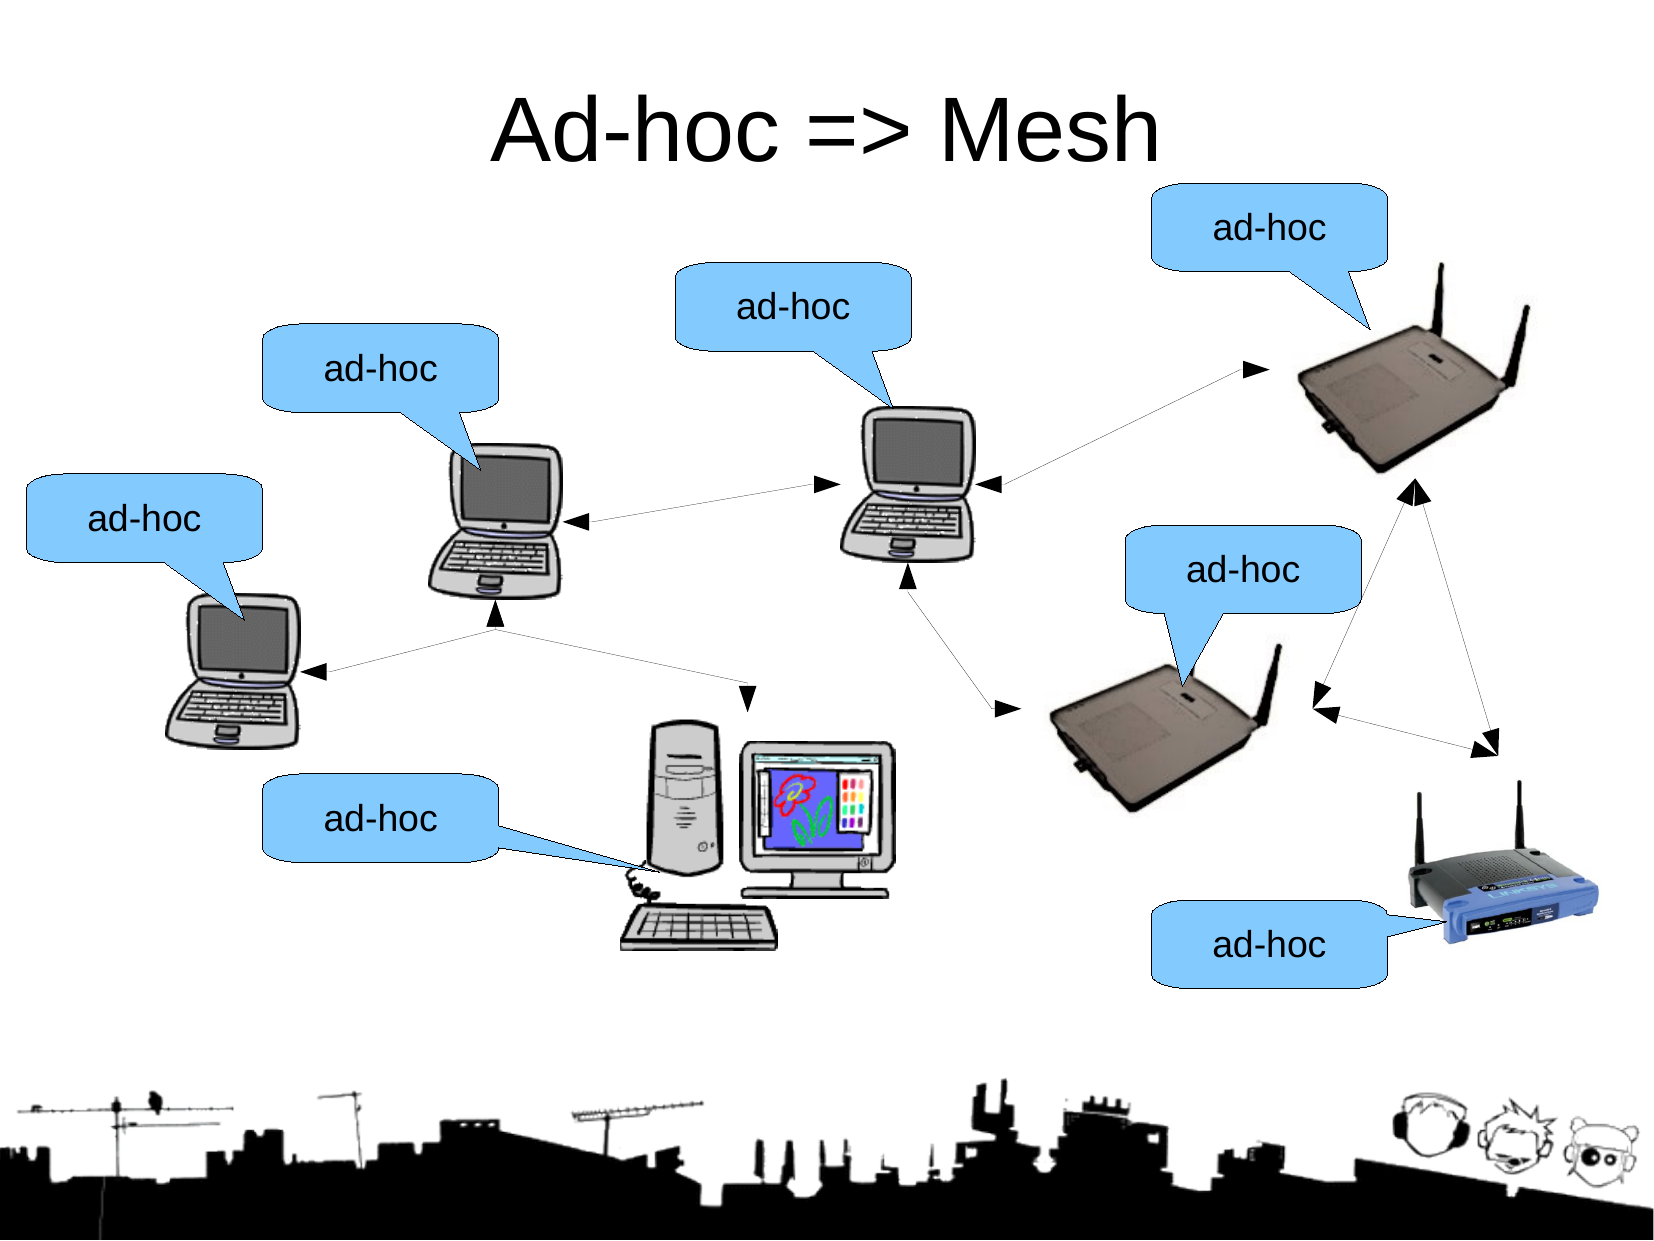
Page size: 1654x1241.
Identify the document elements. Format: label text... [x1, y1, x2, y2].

picture [600, 712, 896, 951]
picture [428, 443, 563, 601]
text_box ad-hoc [262, 773, 660, 873]
title Ad-hoc => Mesh [82, 25, 1571, 233]
text_box ad-hoc [1151, 183, 1388, 330]
text_box ad-hoc [1125, 525, 1362, 687]
text_box ad-hoc [1151, 900, 1447, 989]
picture [1383, 755, 1613, 976]
picture [840, 406, 976, 563]
picture [0, 1077, 1654, 1240]
text_box ad-hoc [675, 262, 912, 409]
text_box ad-hoc [262, 323, 499, 471]
text_box ad-hoc [26, 473, 263, 621]
picture [1021, 599, 1313, 818]
picture [165, 593, 301, 751]
picture [1269, 260, 1561, 479]
